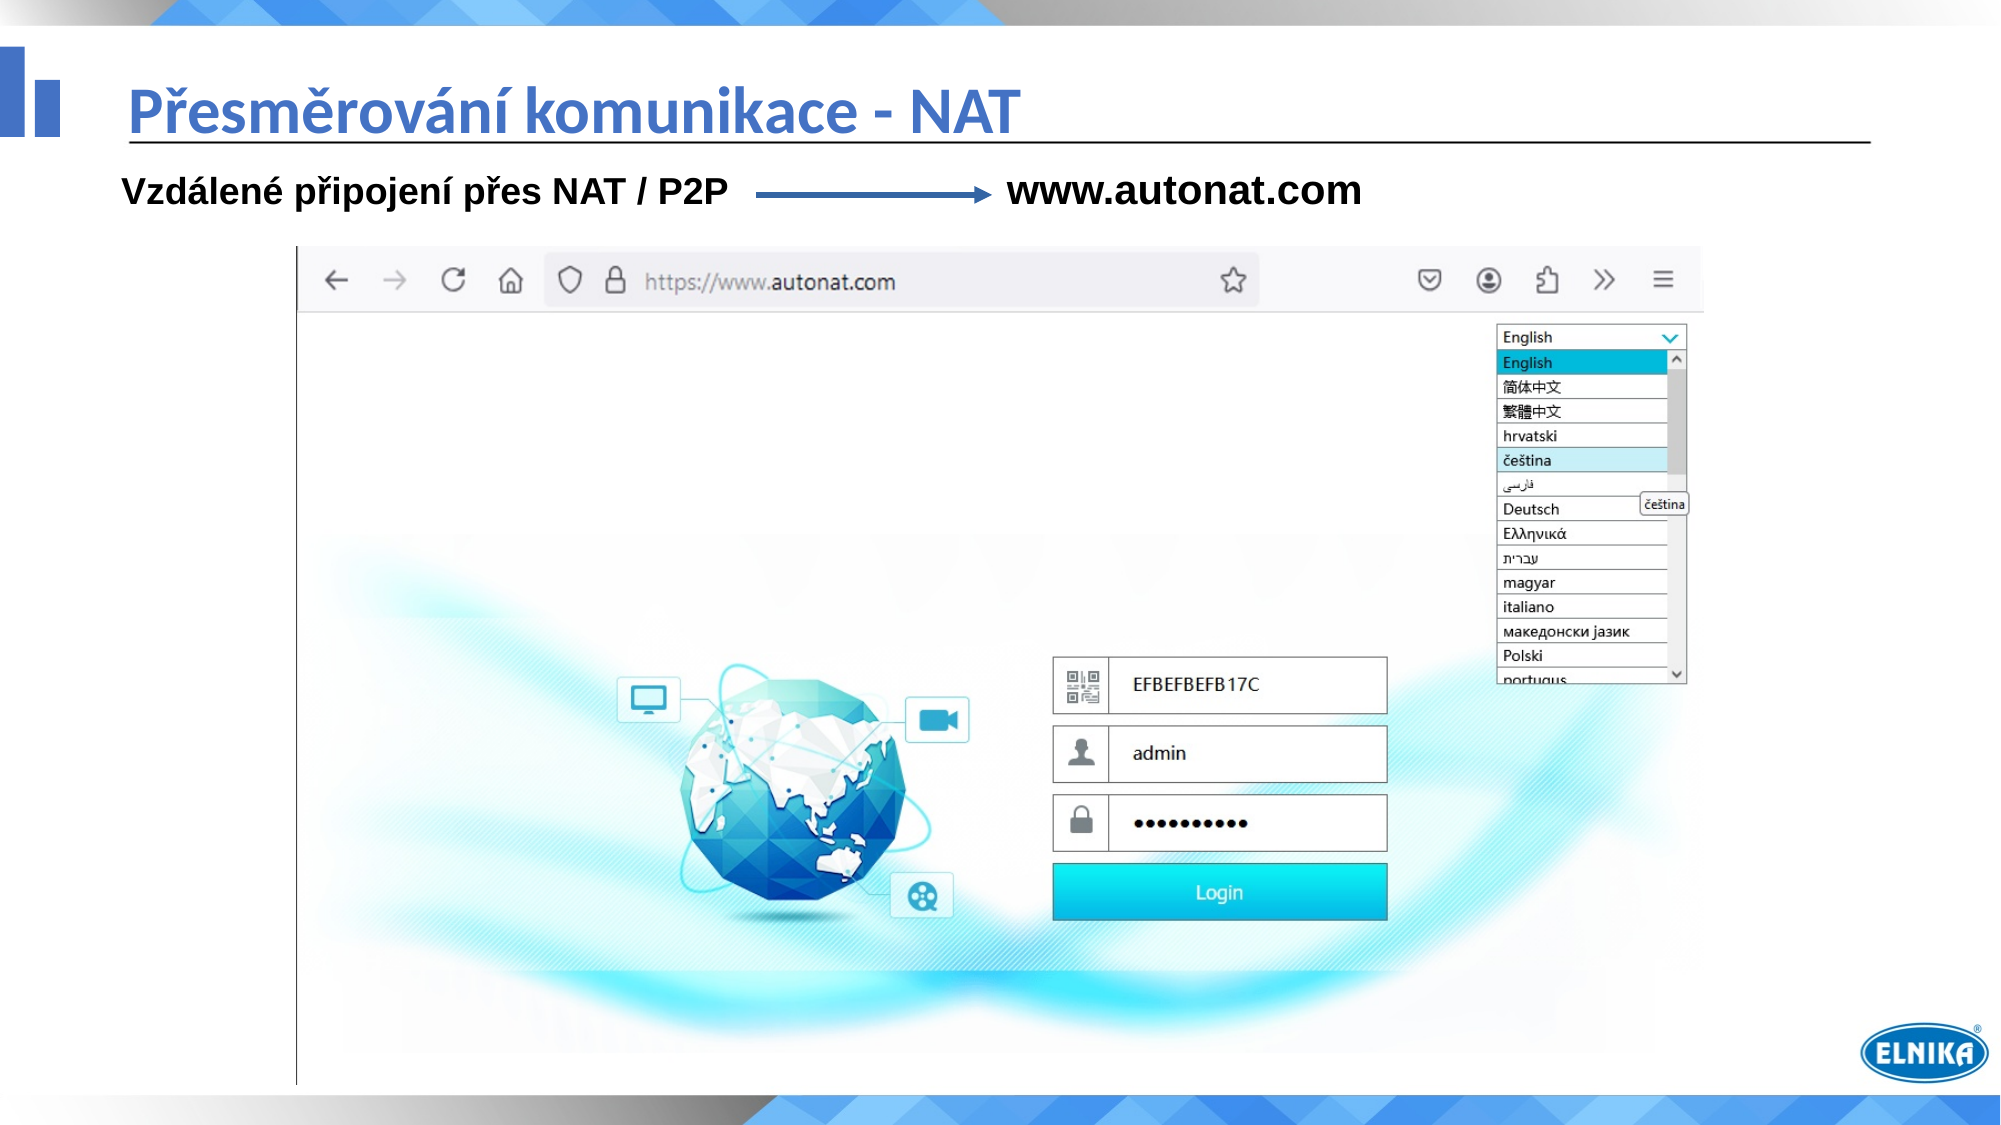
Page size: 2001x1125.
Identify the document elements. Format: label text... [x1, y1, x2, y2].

text_box Vzdálené připojení přes NAT / P2P www.autonat.com [106, 159, 1713, 259]
text_box Přesměrování komunikace - NAT [78, 58, 1211, 154]
picture [0, 0, 2001, 1125]
